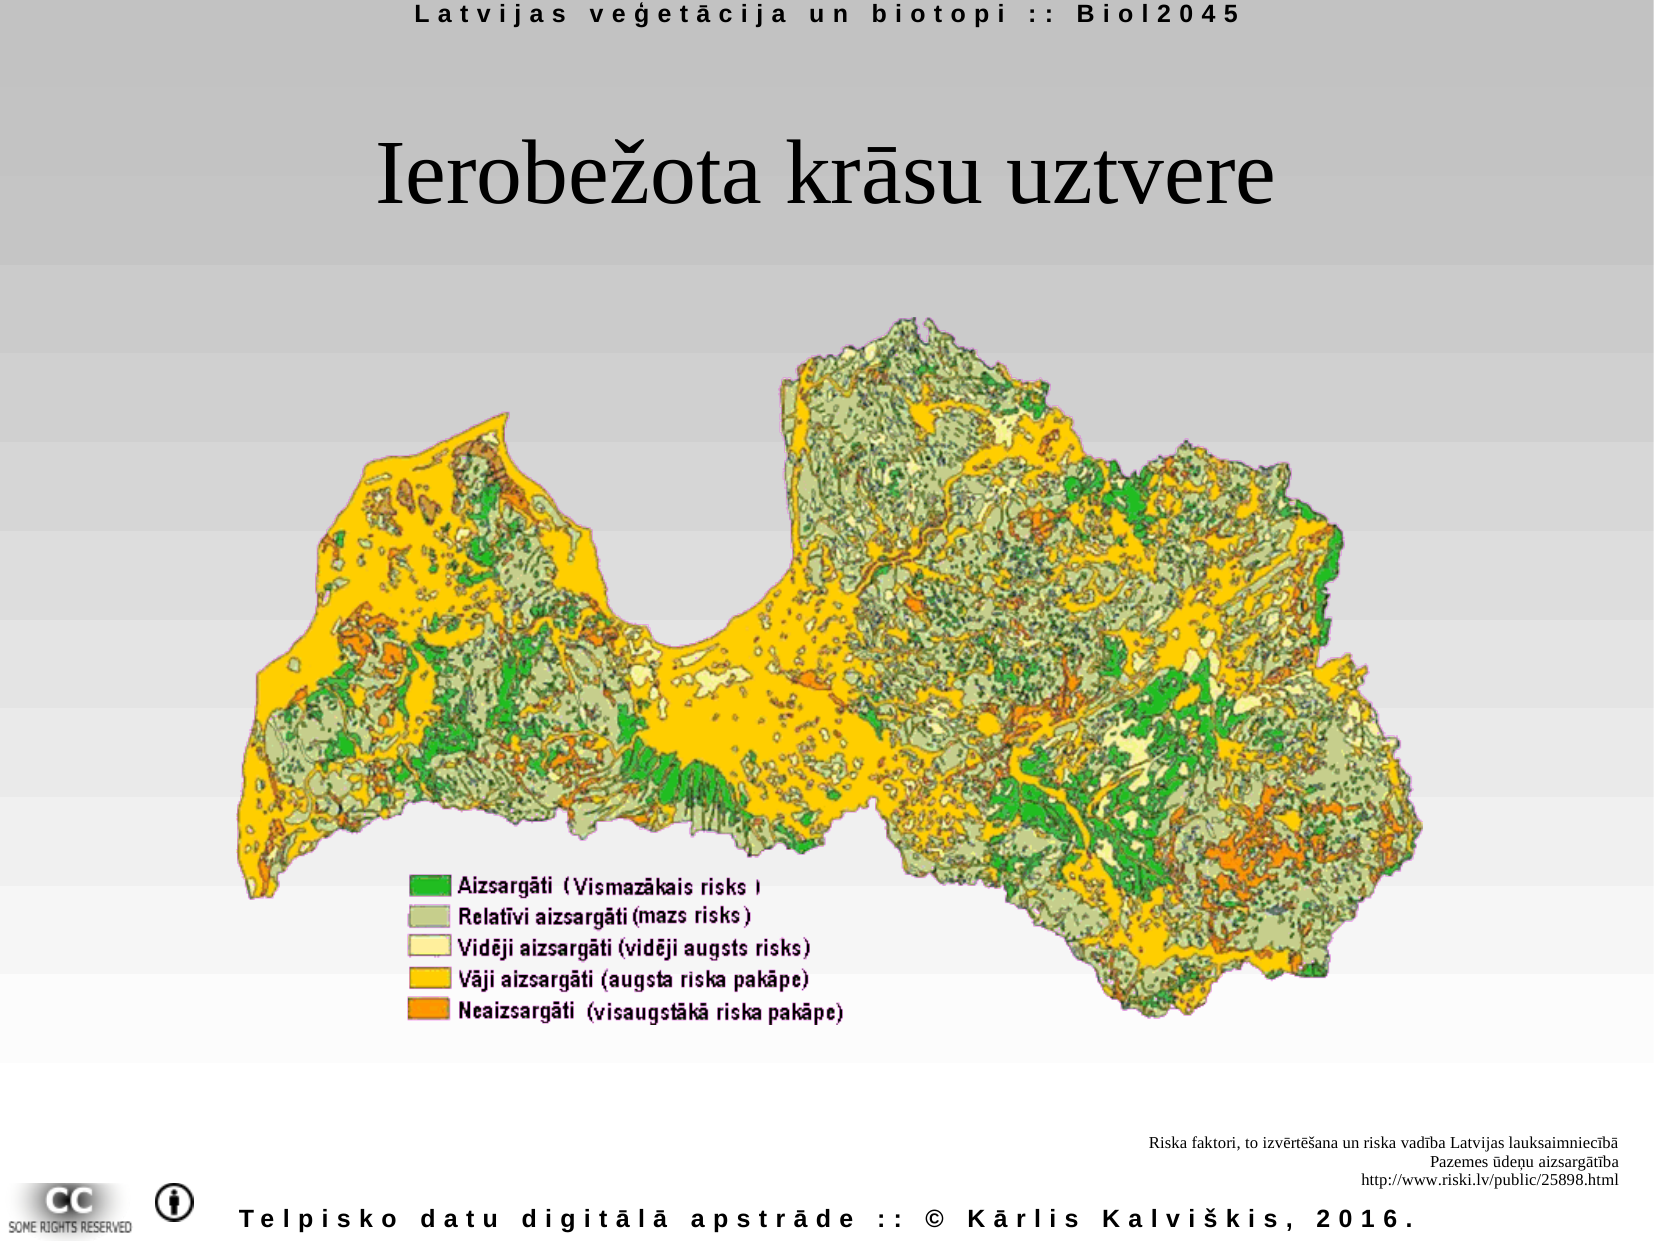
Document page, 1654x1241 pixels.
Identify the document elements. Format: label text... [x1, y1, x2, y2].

picture [0, 0, 1654, 1241]
text_box Riska faktori, to izvērtēšana un riska vadība Latvijas lauksaimniecībā Pazemes ūdeņu aizsargātība http://www.riski.lv/public/25898.html [1151, 1133, 1620, 1190]
title Ierobežota krāsu uztvere [29, 49, 1625, 296]
